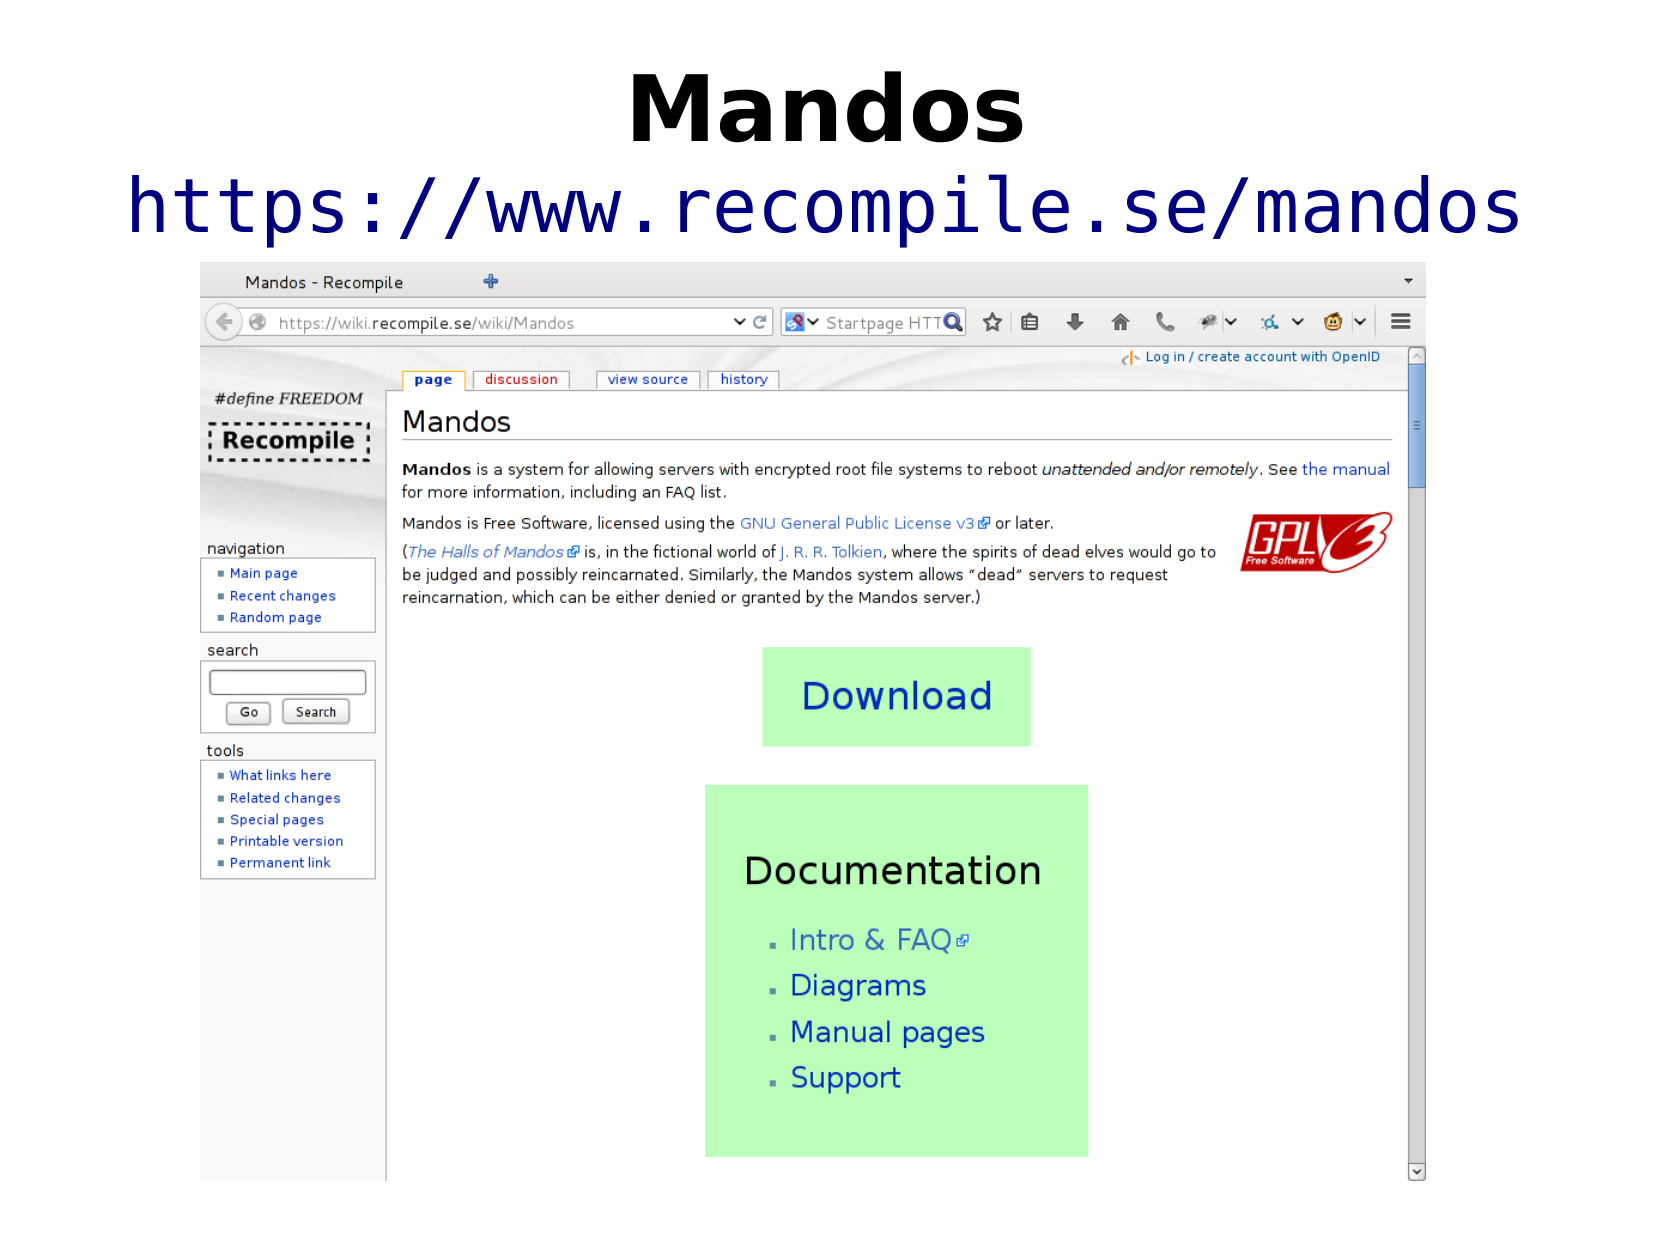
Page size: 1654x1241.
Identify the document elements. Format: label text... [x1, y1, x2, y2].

title Mandos https://www.recompile.se/mandos [82, 49, 1571, 257]
picture [200, 262, 1426, 1181]
